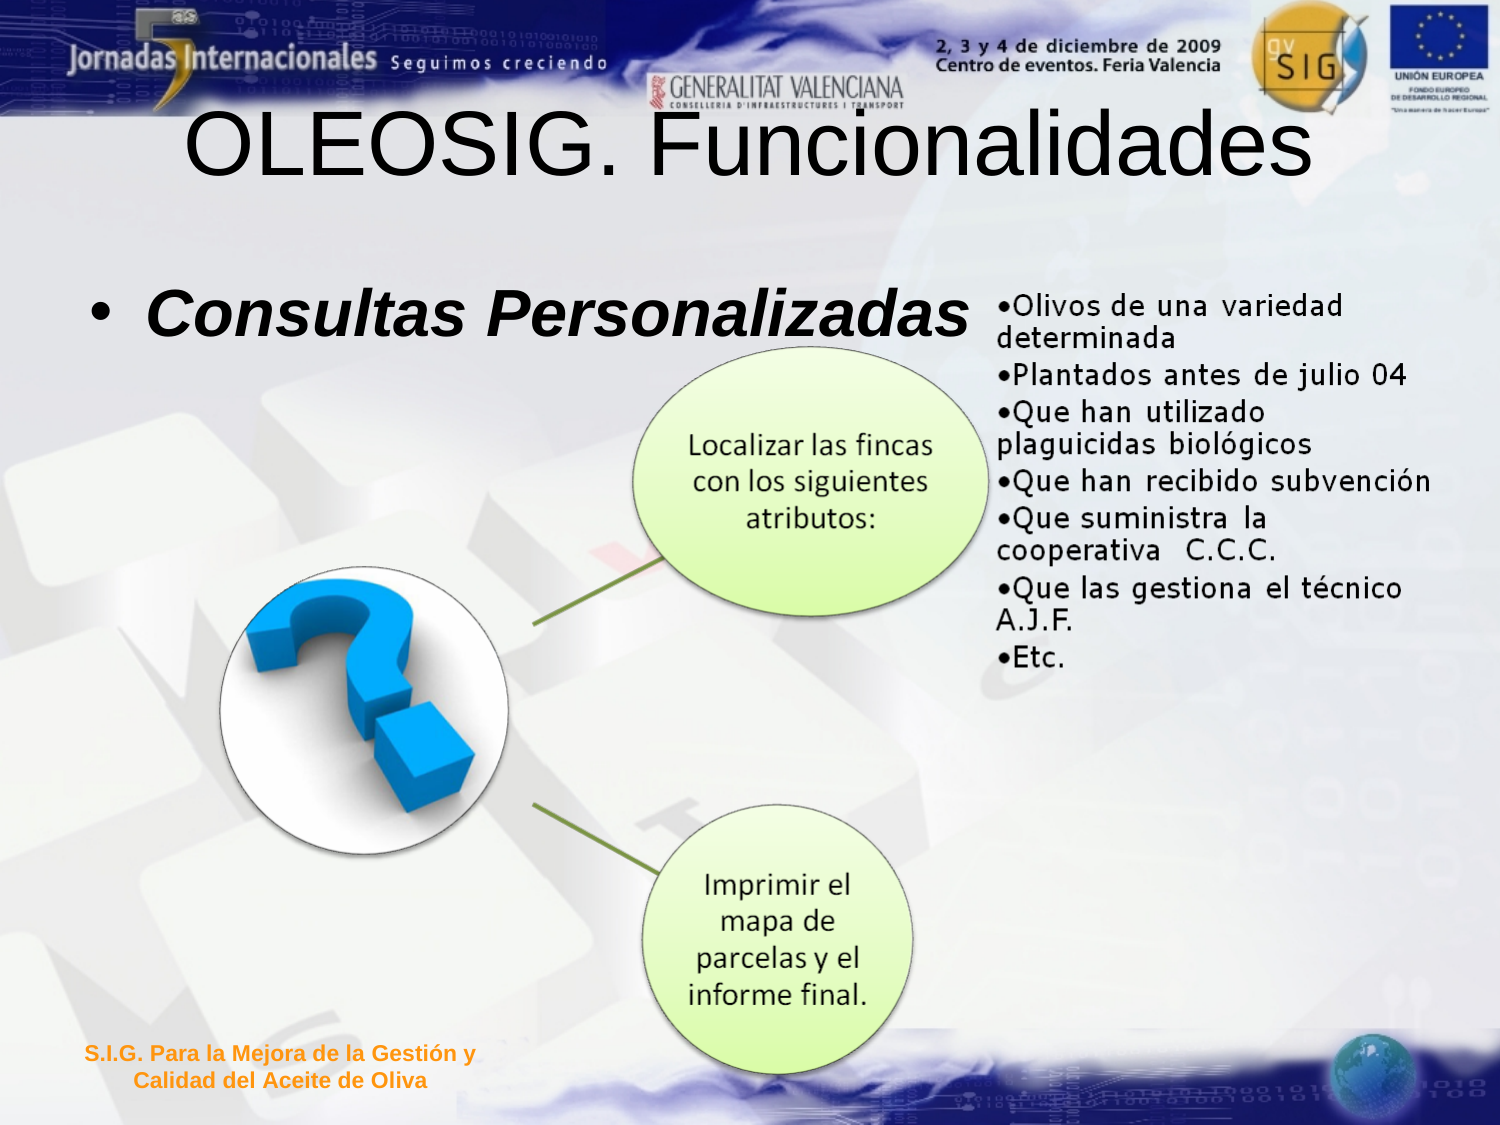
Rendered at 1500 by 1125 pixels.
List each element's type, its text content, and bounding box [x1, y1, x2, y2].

title OLEOSIG. Funcionalidades [75, 45, 1426, 233]
picture [0, 0, 1500, 1125]
title S.I.G. Para la Mejora de la Gestión y Calidad del Aceite de Oliva [59, 1003, 502, 1125]
list Consultas Personalizadas [75, 262, 1426, 1003]
